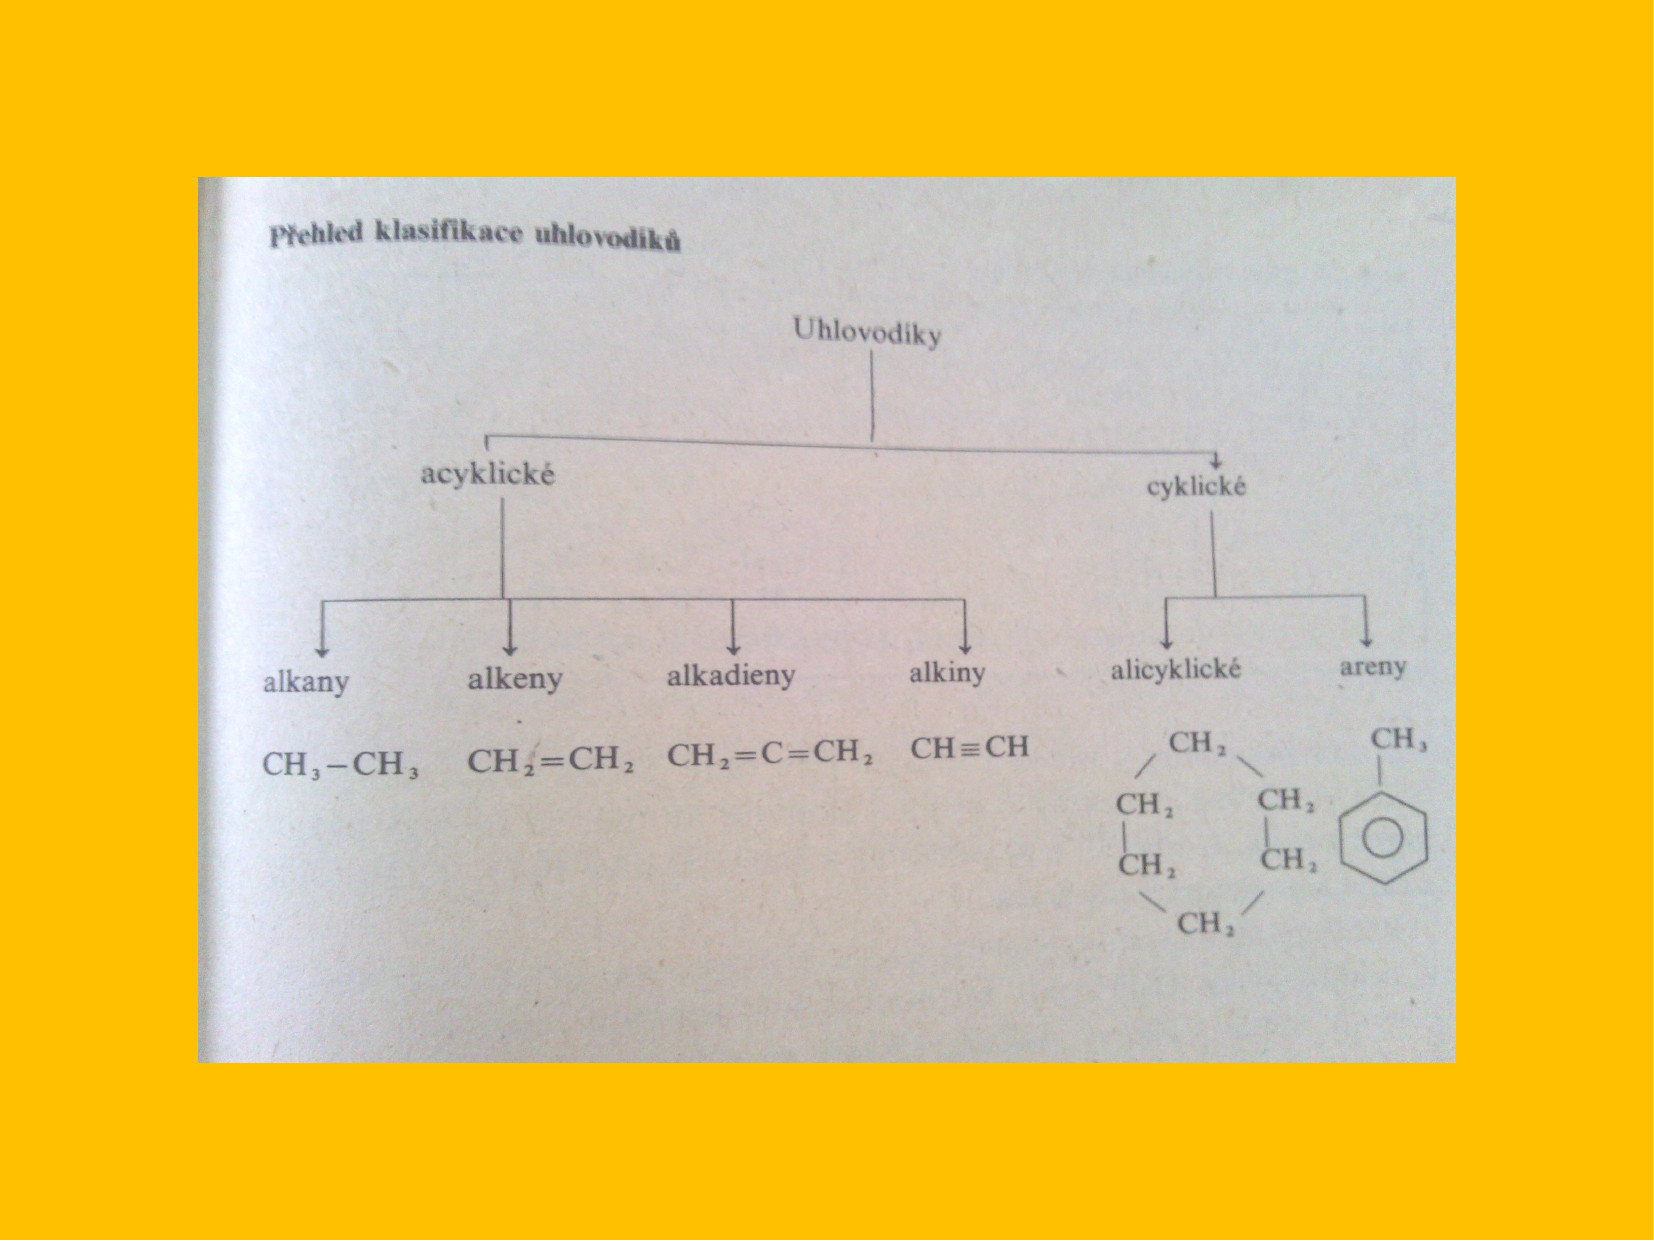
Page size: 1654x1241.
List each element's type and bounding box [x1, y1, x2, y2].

picture [198, 177, 1456, 1063]
